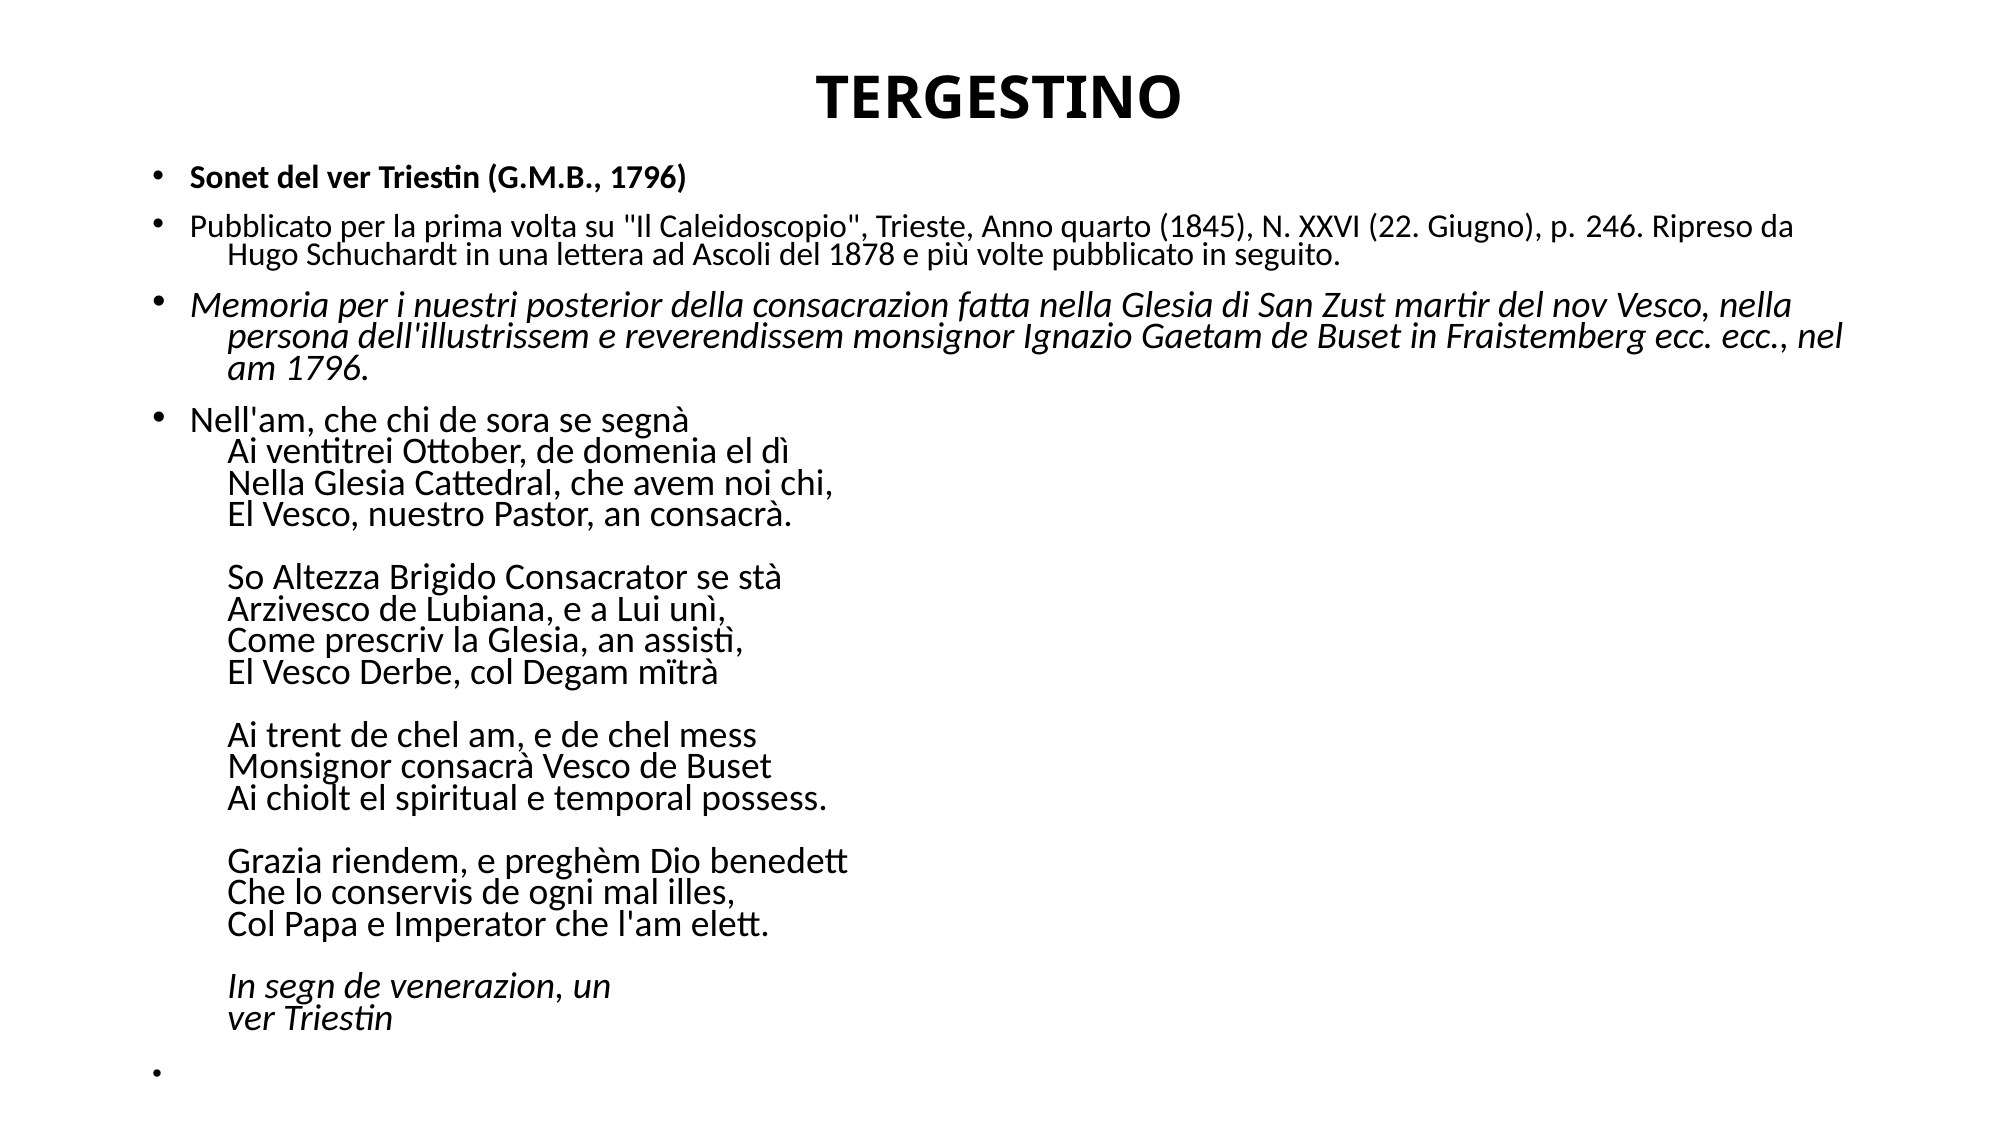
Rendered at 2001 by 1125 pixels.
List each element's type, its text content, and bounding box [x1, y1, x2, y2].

list Sonet del ver Triestin (G.M.B., 1796) Pubblicato per la prima volta su "Il Caleidoscopio", Trieste, Anno quarto (1845), N. XXVI (22. Giugno), p. 246. Ripreso da Hugo Schuchardt in una lettera ad Ascoli del 1878 e più volte pubblicato in seguito. Memoria per i nuestri posterior della consacrazion fatta nella Glesia di San Zust martir del nov Vesco, nella persona dell'illustrissem e reverendissem monsignor Ignazio Gaetam de Buset in Fraistemberg ecc. ecc., nel am 1796. Nell'am, che chi de sora se segnà Ai ventitrei Ottober, de domenia el dì Nella Glesia Cattedral, che avem noi chi, El Vesco, nuestro Pastor, an consacrà. So Altezza Brigido Consacrator se stà Arzivesco de Lubiana, e a Lui unì, Come prescriv la Glesia, an assistì, El Vesco Derbe, col Degam mïtrà Ai trent de chel am, e de chel mess Monsignor consacrà Vesco de Buset Ai chiolt el spiritual e temporal possess. Grazia riendem, e preghèm Dio benedett Che lo conservis de ogni mal illes, Col Papa e Imperator che l'am elett. In segn de venerazion, un ver Triestin [137, 159, 1863, 1101]
title TERGESTINO [137, 59, 1863, 140]
